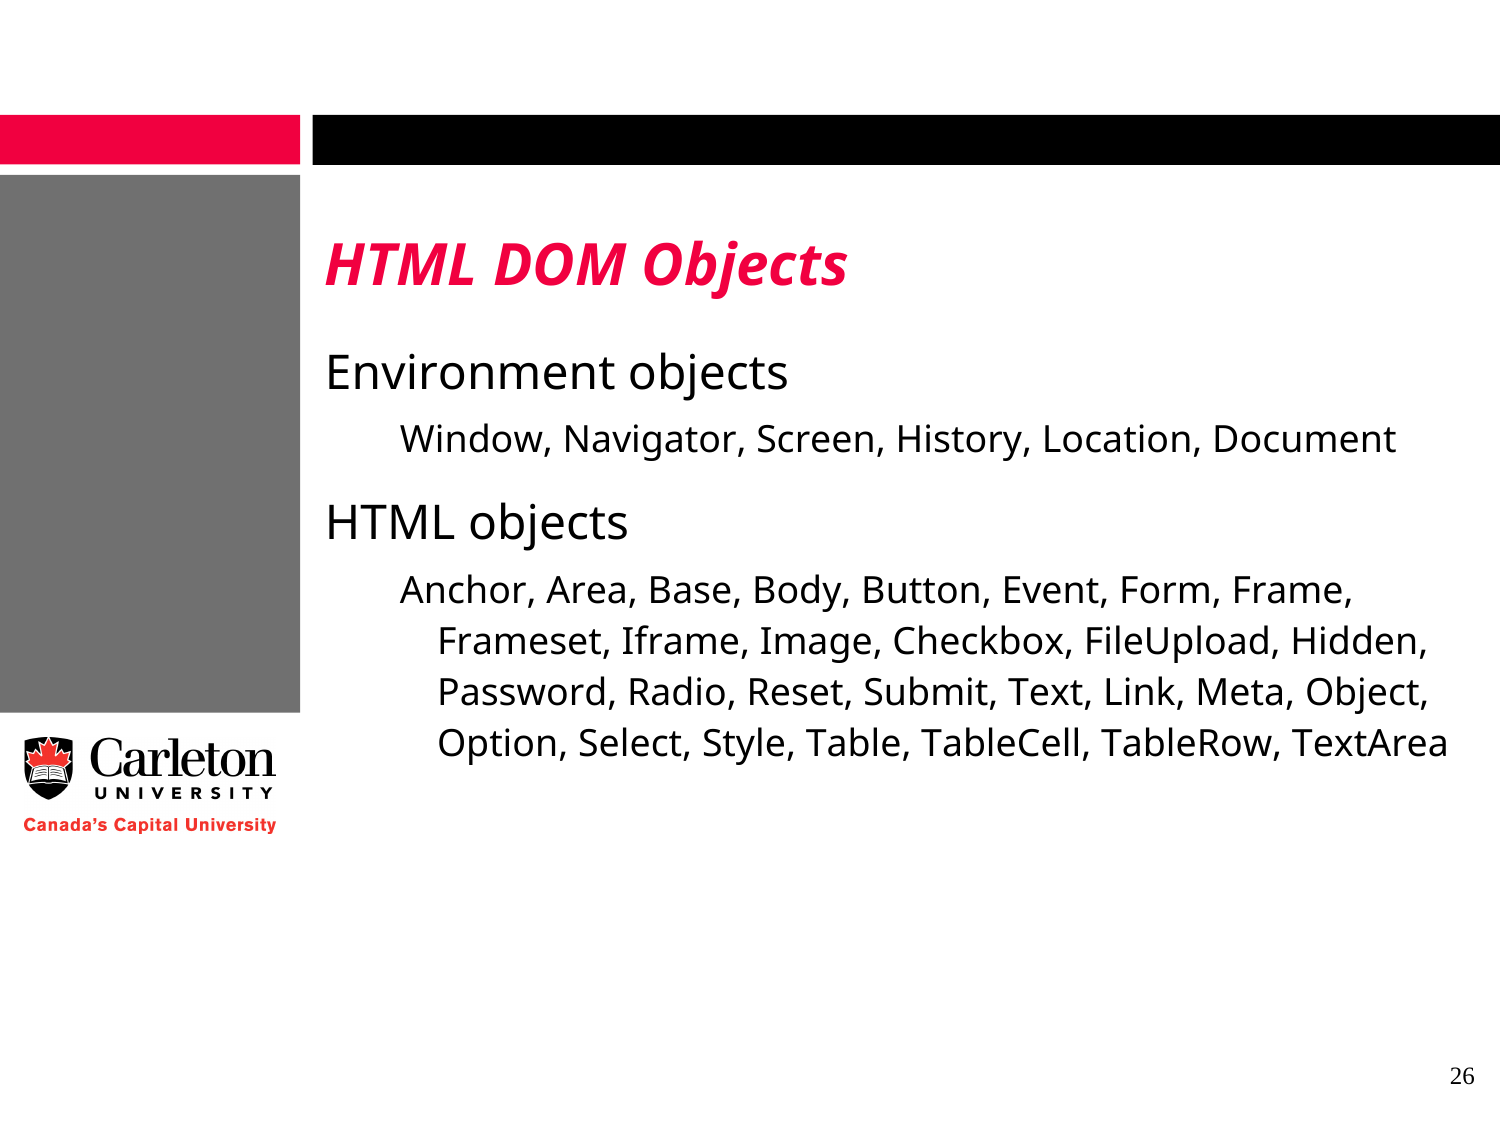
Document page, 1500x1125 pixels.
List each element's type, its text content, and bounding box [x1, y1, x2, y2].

title HTML DOM Objects [324, 194, 1450, 324]
list Environment objects Window, Navigator, Screen, History, Location, Document HTML objects Anchor, Area, Base, Body, Button, Event, Form, Frame, Frameset, Iframe, Image, Checkbox, FileUpload, Hidden, Password, Radio, Reset, Submit, Text, Link, Meta, Object, Option, Select, Style, Table, TableCell, TableRow, TextArea [324, 324, 1450, 1036]
picture [24, 737, 276, 834]
